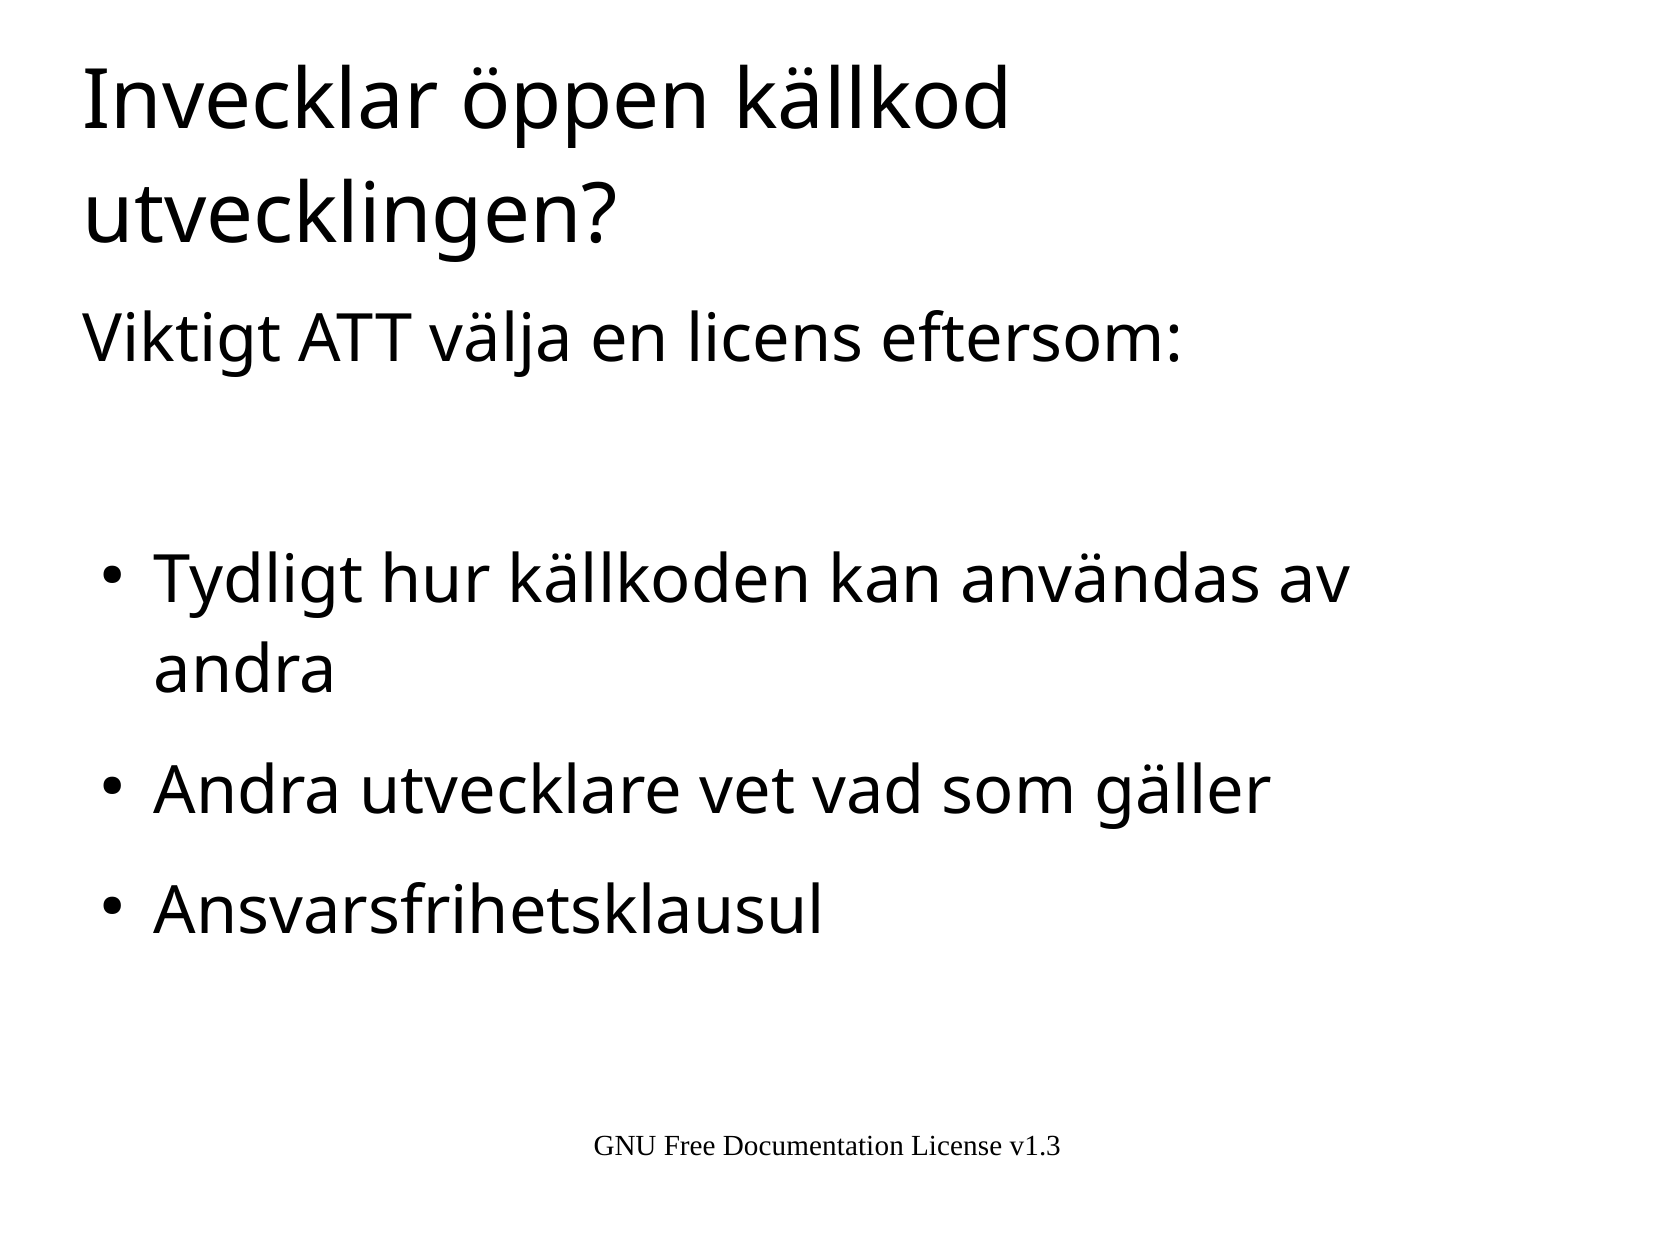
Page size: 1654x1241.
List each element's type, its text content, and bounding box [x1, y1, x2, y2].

title Invecklar öppen källkod utvecklingen? [82, 49, 1571, 257]
list Viktigt ATT välja en licens eftersom: Tydligt hur källkoden kan användas av andra Andra utvecklare vet vad som gäller Ansvarsfrihetsklausul [82, 290, 1538, 1010]
